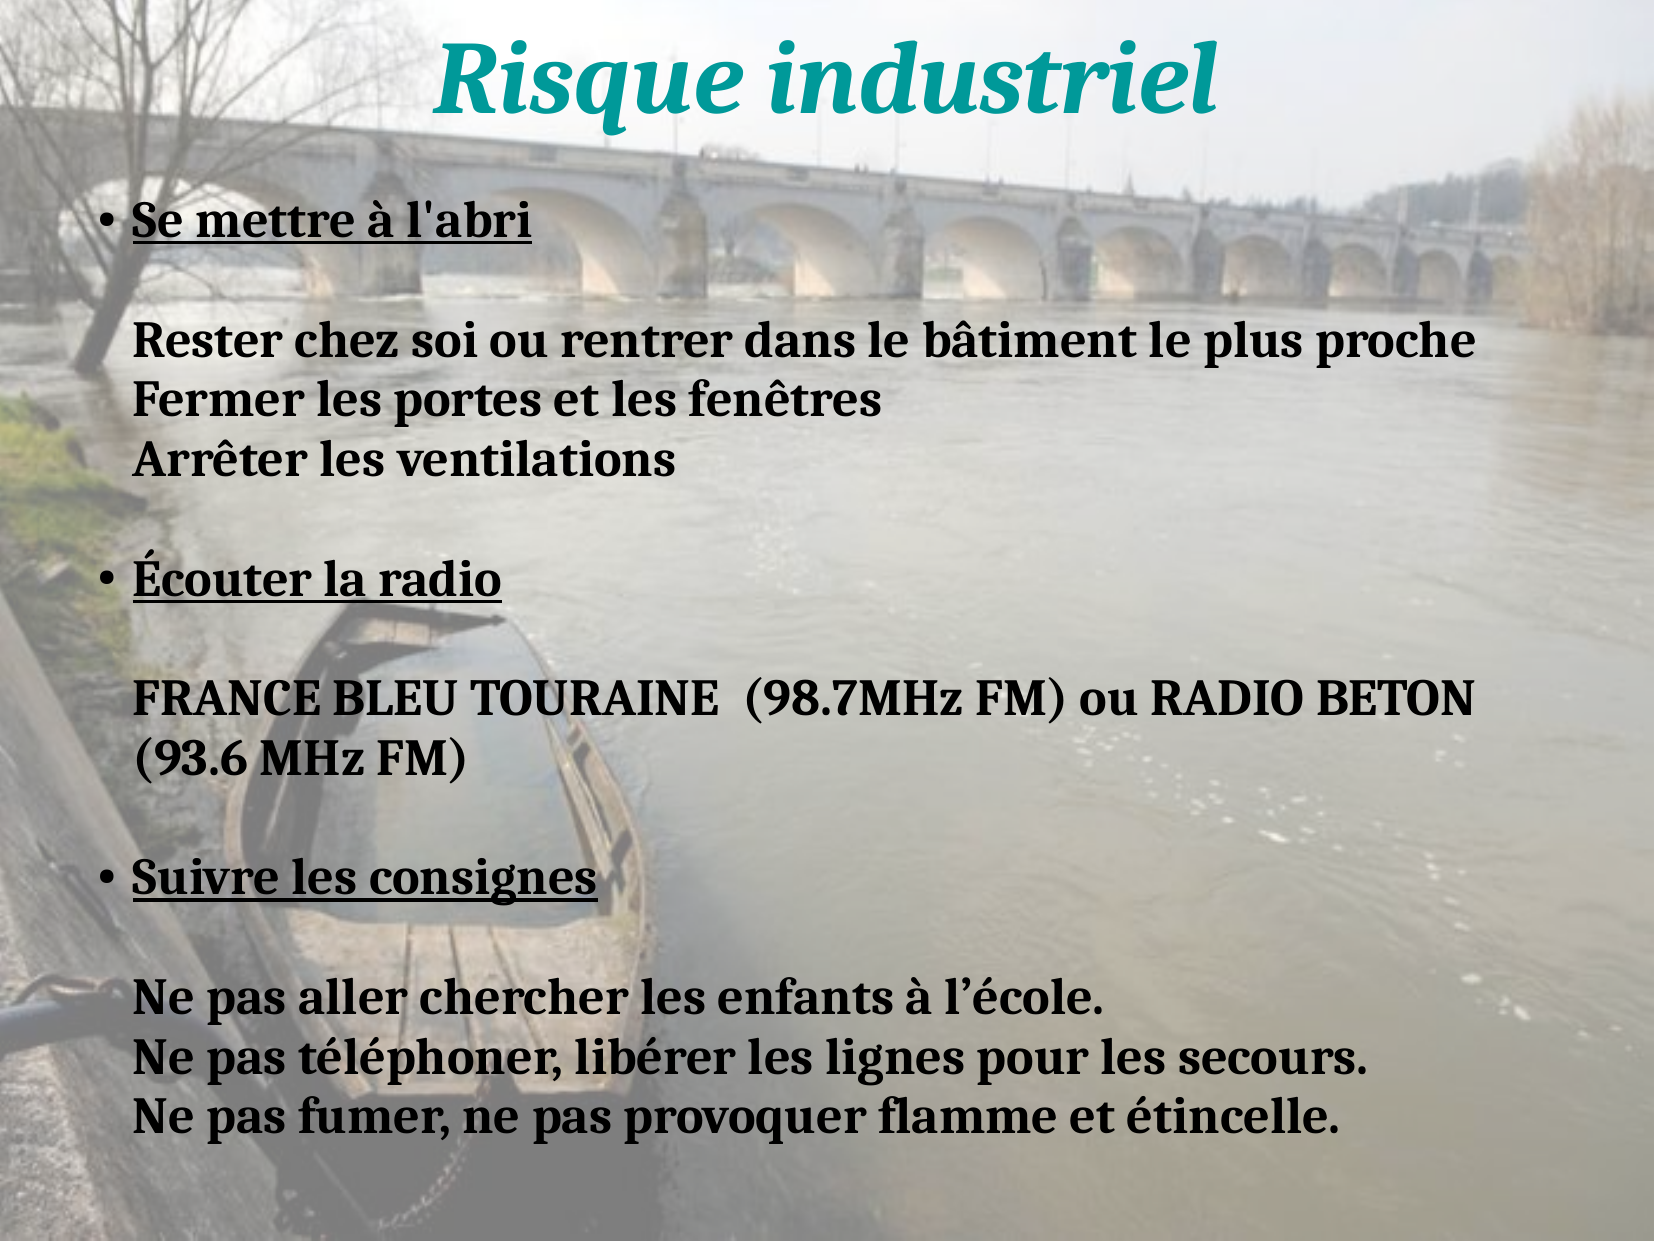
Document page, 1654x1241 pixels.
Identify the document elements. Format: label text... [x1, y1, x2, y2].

text_box Se mettre à l'abri Rester chez soi ou rentrer dans le bâtiment le plus proche Fermer les portes et les fenêtres Arrêter les ventilations Écouter la radio FRANCE BLEU TOURAINE (98.7MHz FM) ou RADIO BETON (93.6 MHz FM) Suivre les consignes Ne pas aller chercher les enfants à l’école. Ne pas téléphoner, libérer les lignes pour les secours. Ne pas fumer, ne pas provoquer flamme et étincelle. [82, 183, 1571, 1175]
picture [0, 0, 1654, 1241]
title Risque industriel [82, 0, 1571, 183]
